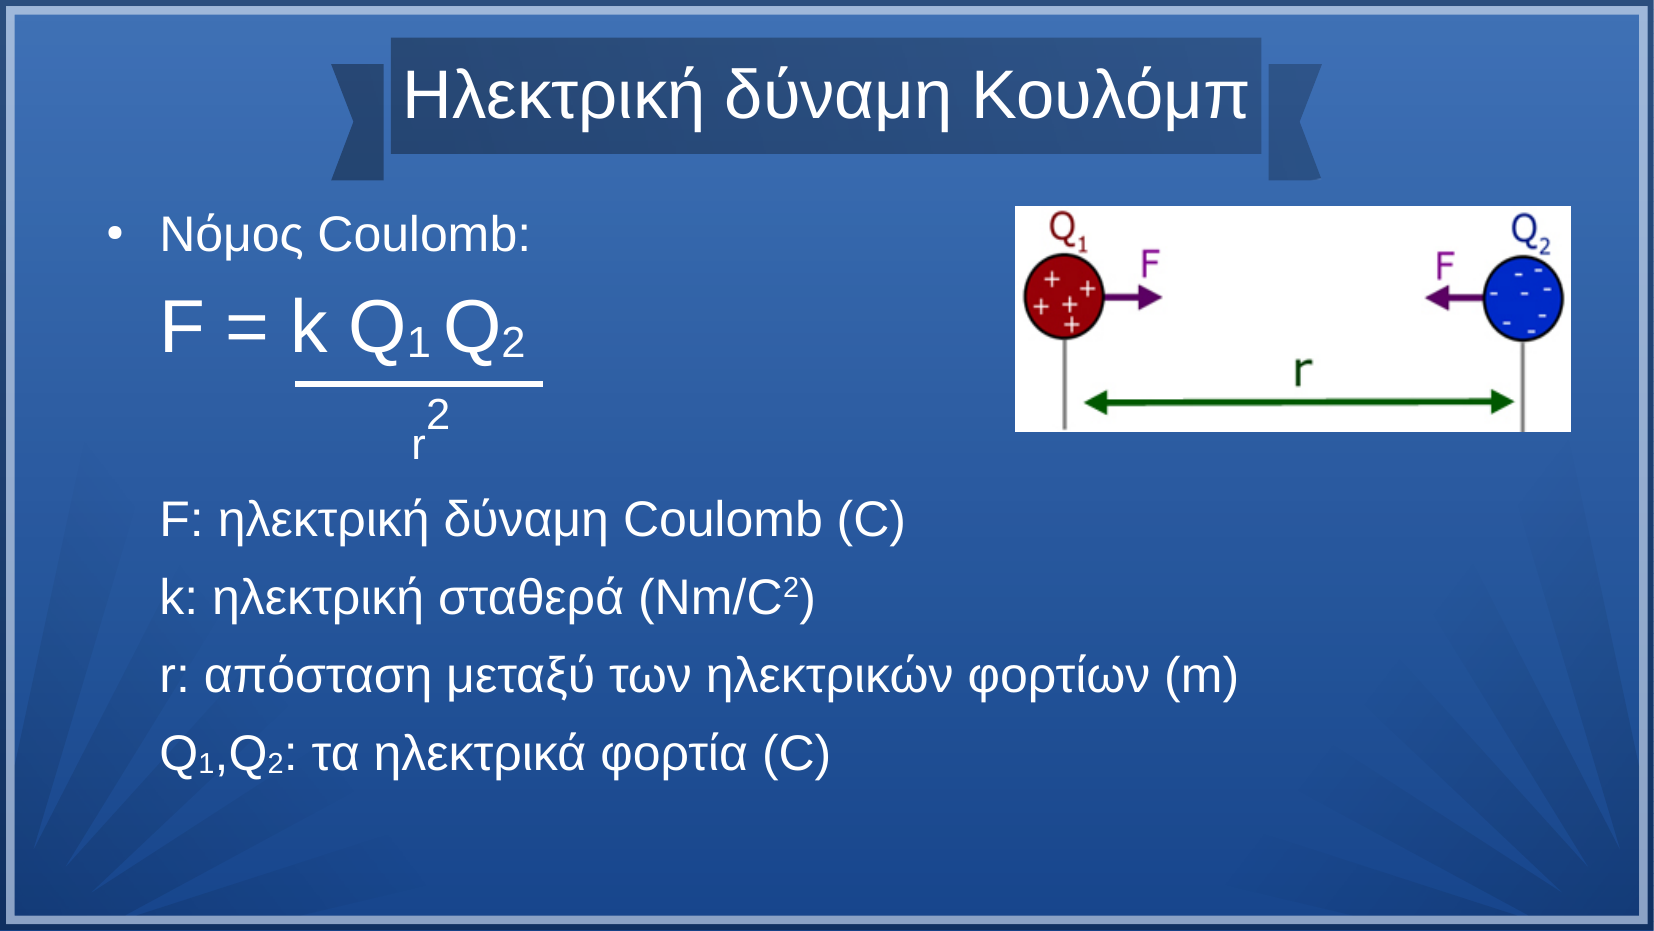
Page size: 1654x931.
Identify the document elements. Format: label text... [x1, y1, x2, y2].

title Ηλεκτρική δύναμη Κουλόμπ [389, 35, 1264, 154]
picture [1015, 206, 1571, 432]
list Νόμος Coulomb: F = k Q1 Q2 r2 F: ηλεκτρική δύναμη Coulomb (C) k: ηλεκτρική σταθερά (Νm/C2) r: απόσταση μεταξύ των ηλεκτρικών φορτίων (m) Q1,Q2: τα ηλεκτρικά φορτία (C) [88, 206, 1577, 830]
